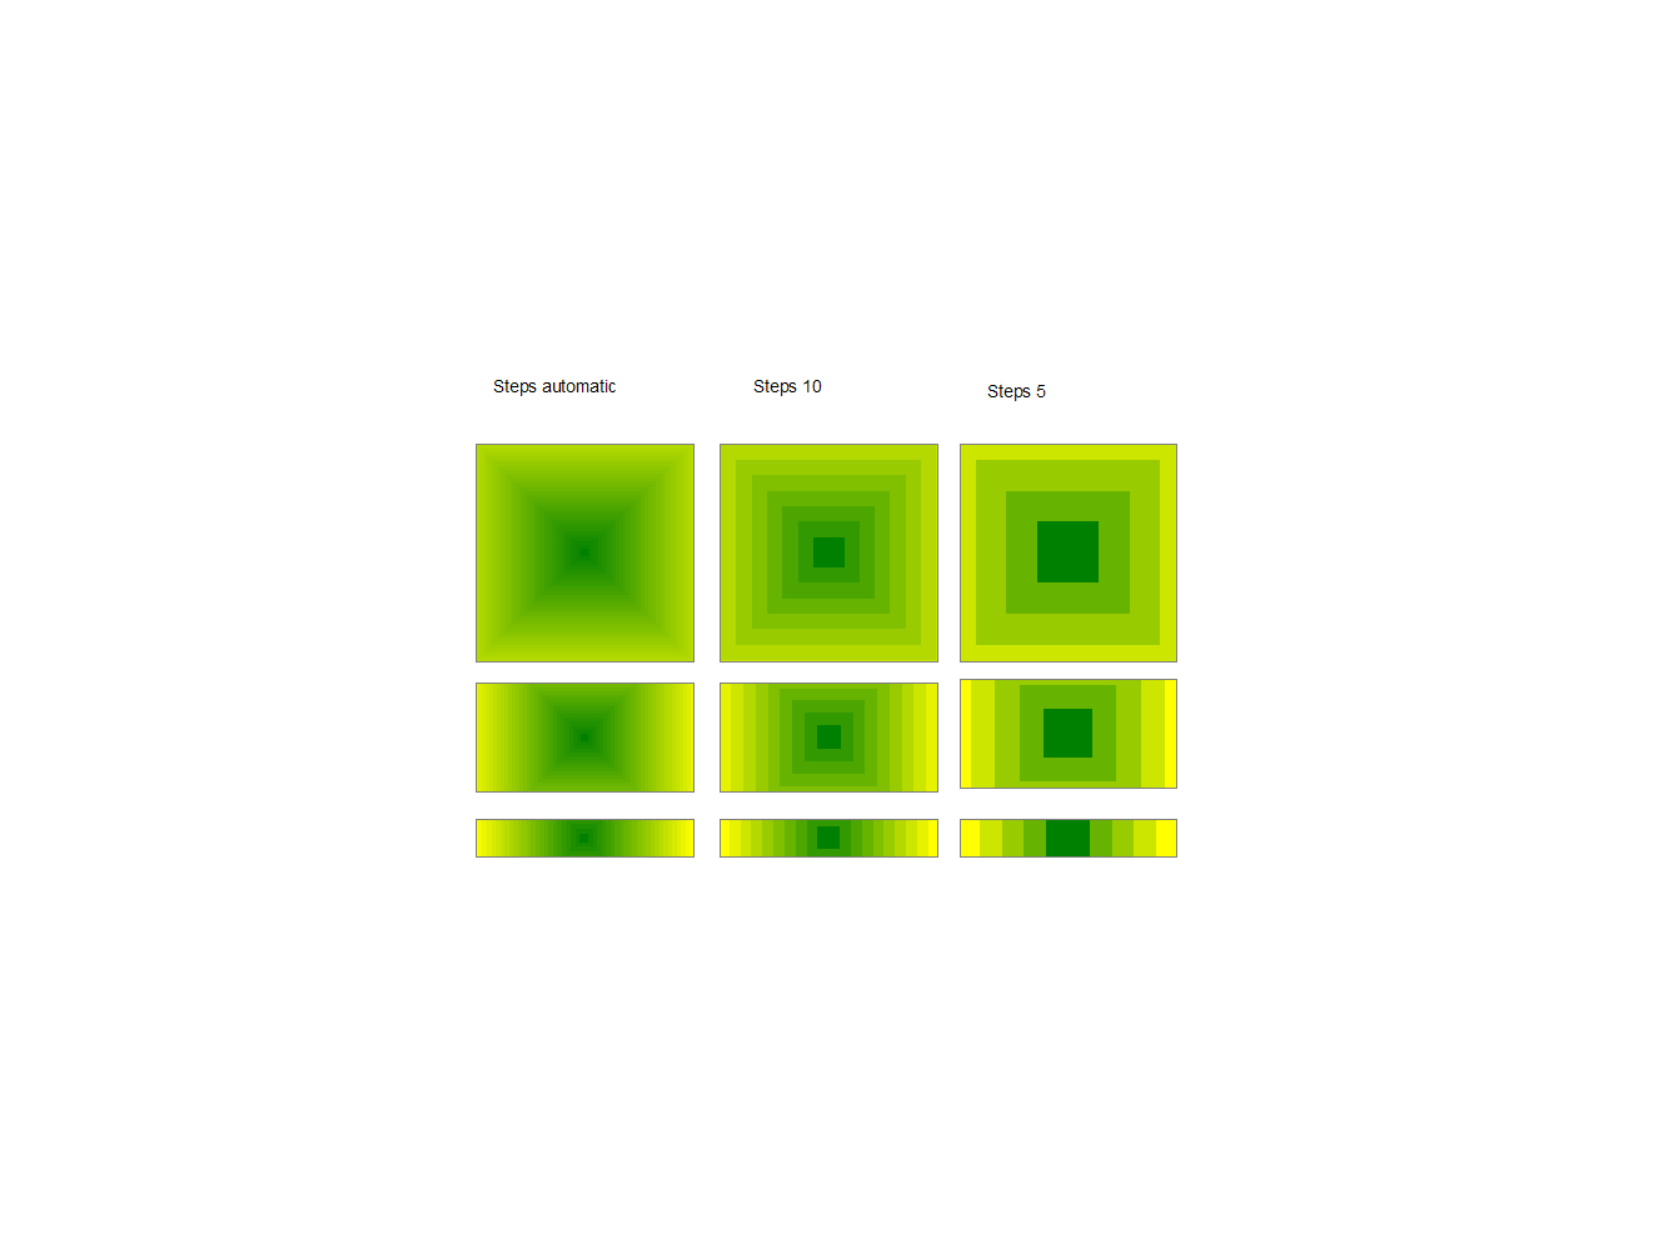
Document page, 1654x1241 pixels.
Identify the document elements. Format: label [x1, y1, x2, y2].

picture [467, 365, 1190, 874]
